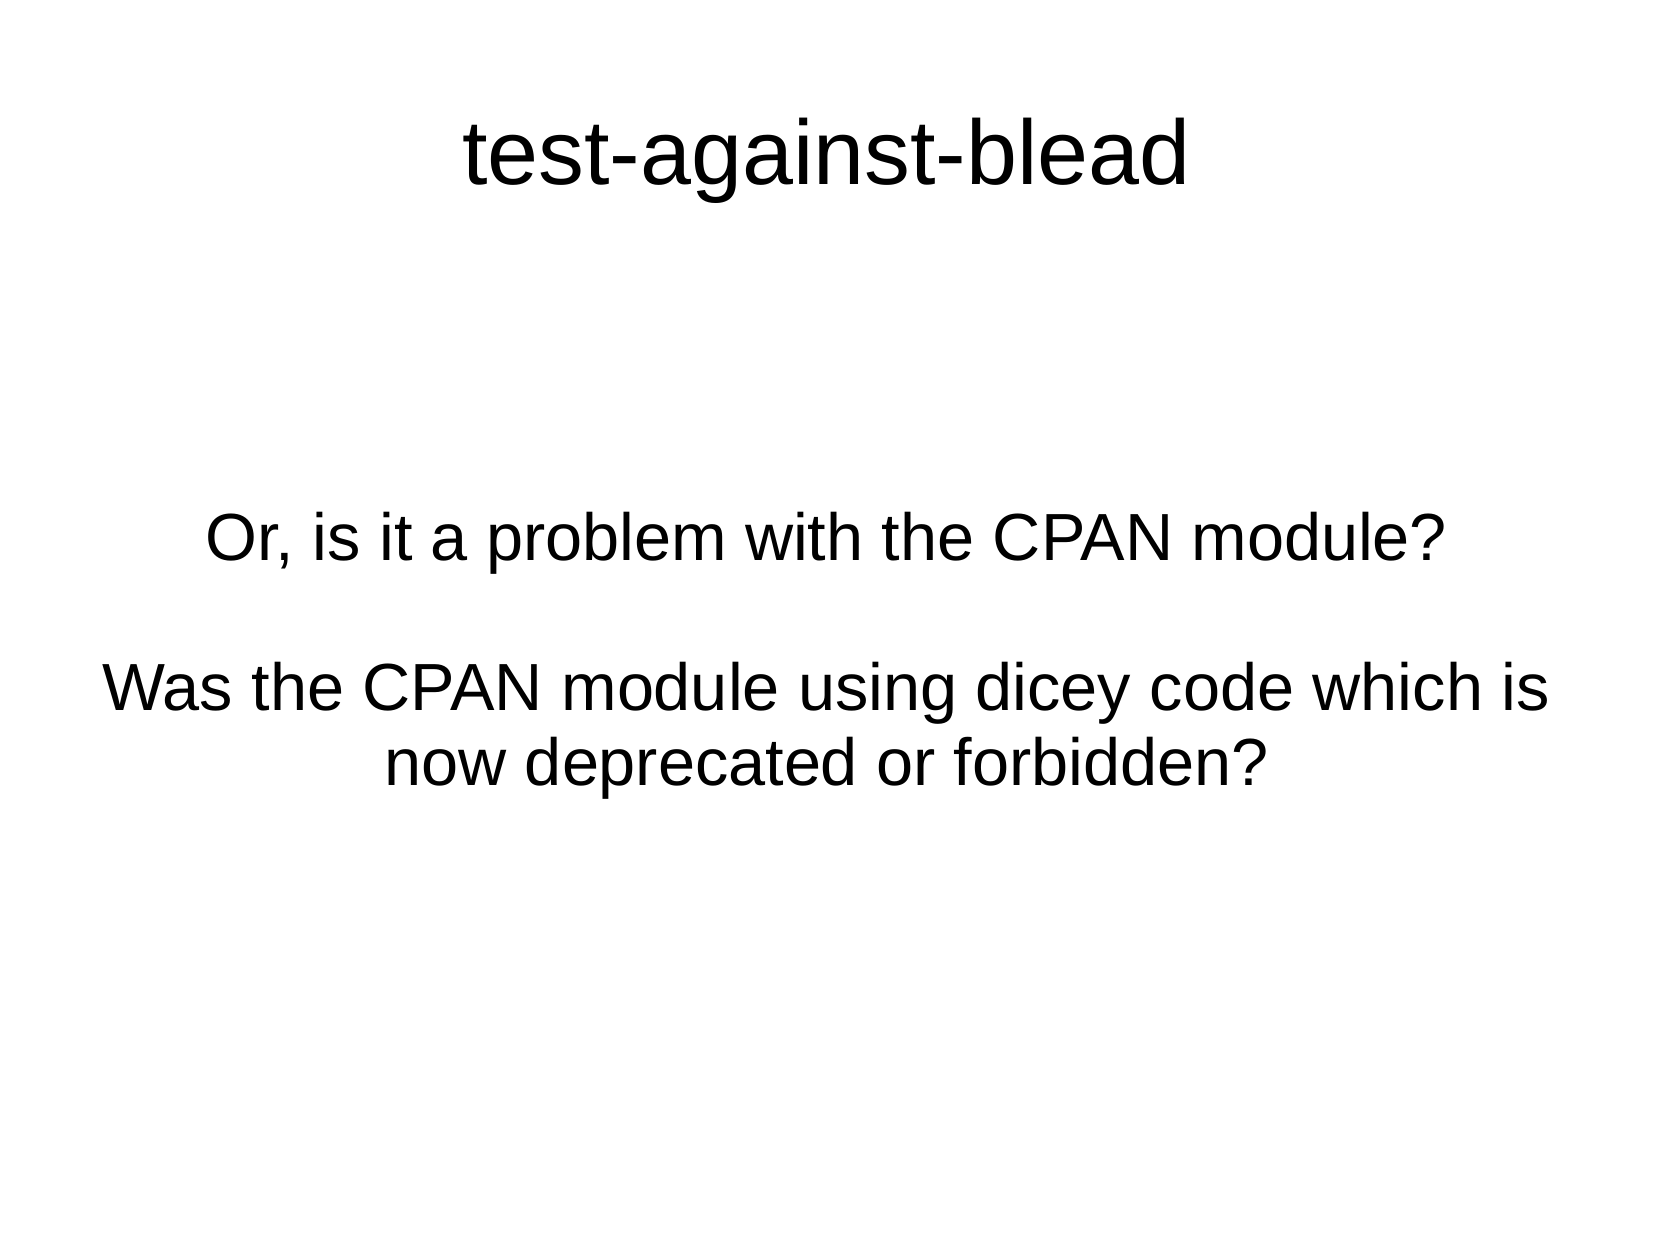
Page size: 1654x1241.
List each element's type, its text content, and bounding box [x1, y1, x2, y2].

subtitle Or, is it a problem with the CPAN module? Was the CPAN module using dicey code which is now deprecated or forbidden? [82, 290, 1571, 1010]
title test-against-blead [82, 49, 1571, 257]
